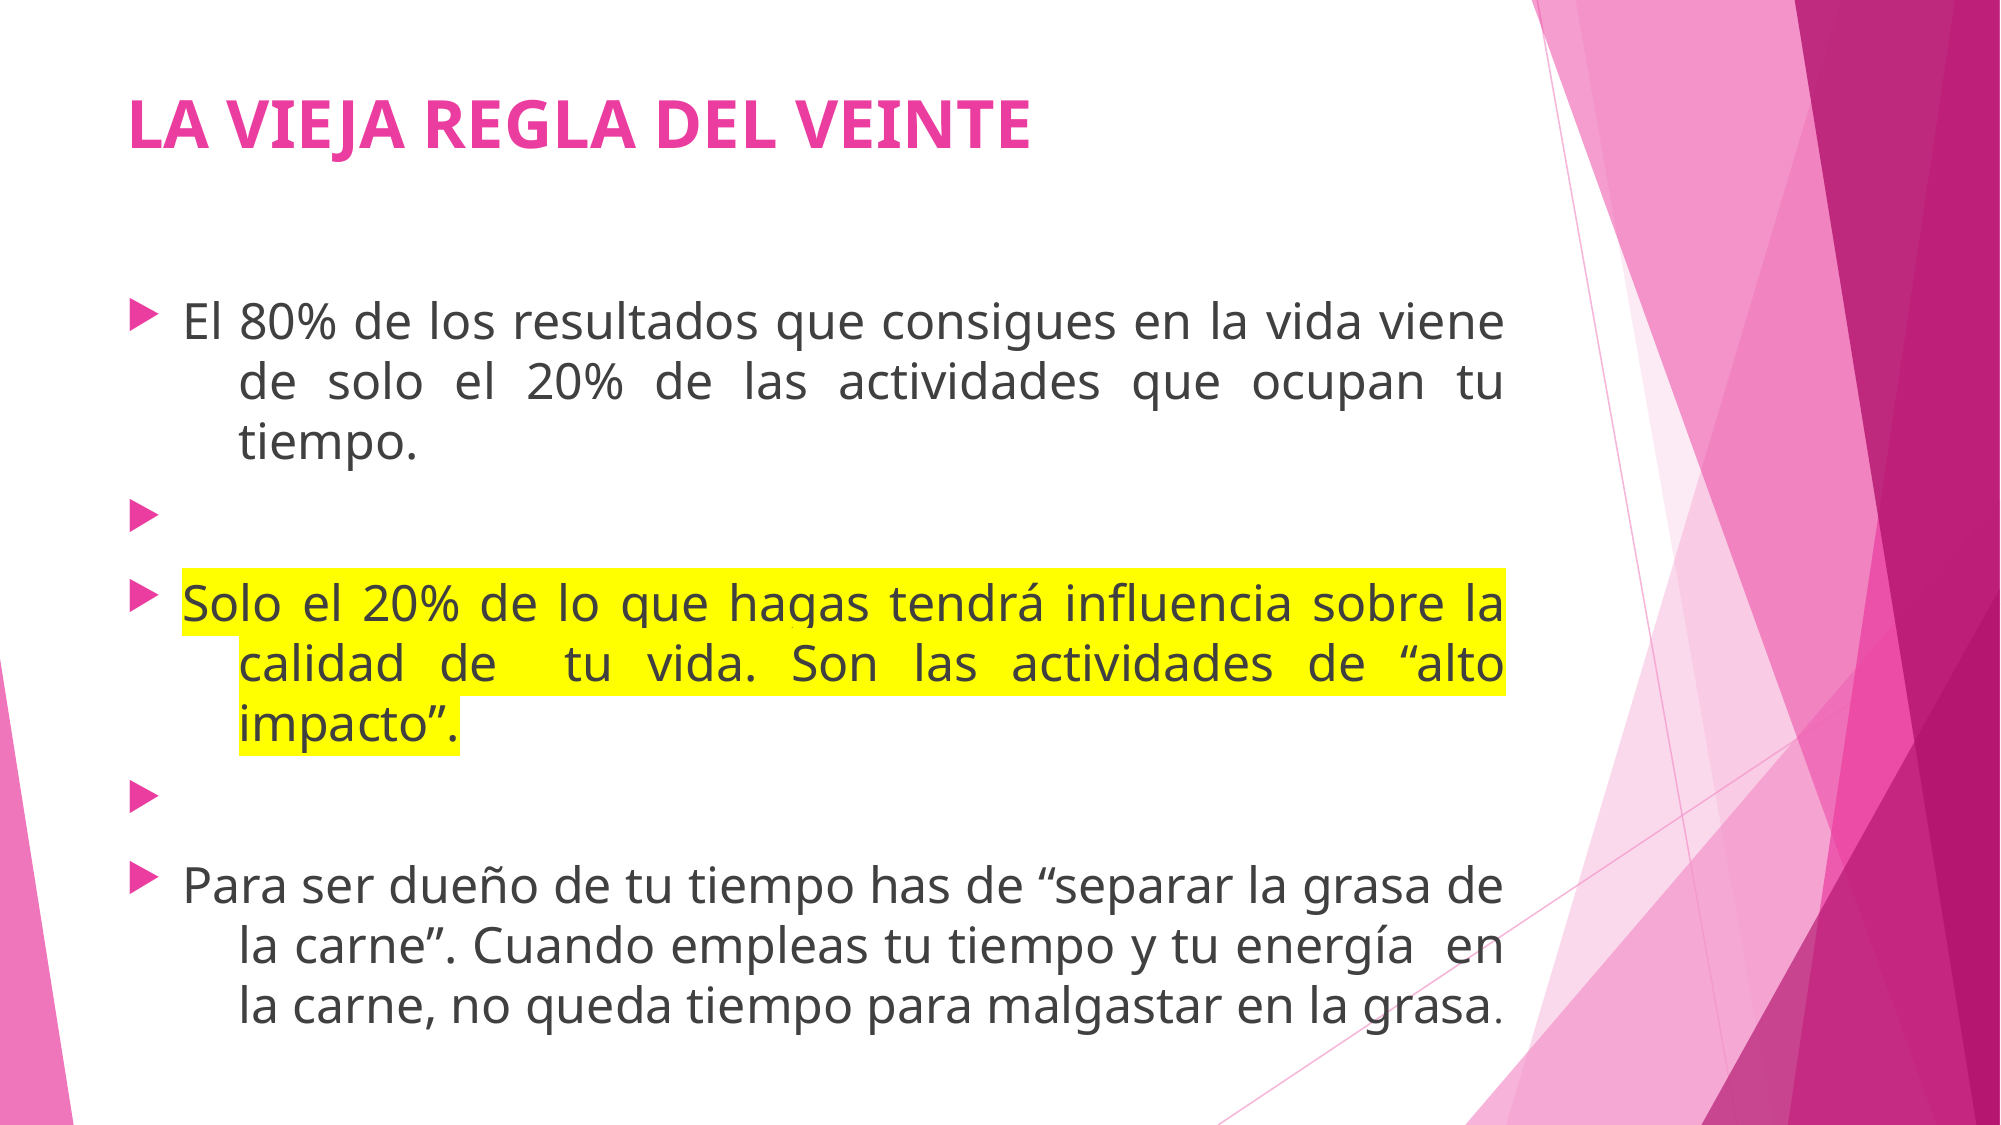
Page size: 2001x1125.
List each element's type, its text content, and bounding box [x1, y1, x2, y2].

list El 80% de los resultados que consigues en la vida viene de solo el 20% de las actividades que ocupan tu tiempo. Solo el 20% de lo que hagas tendrá influencia sobre la calidad de tu vida. Son las actividades de “alto impacto”. Para ser dueño de tu tiempo has de “separar la grasa de la carne”. Cuando empleas tu tiempo y tu energía en la carne, no queda tiempo para malgastar en la grasa. [111, 282, 1522, 1051]
title LA VIEJA REGLA DEL VEINTE [111, 74, 1522, 194]
